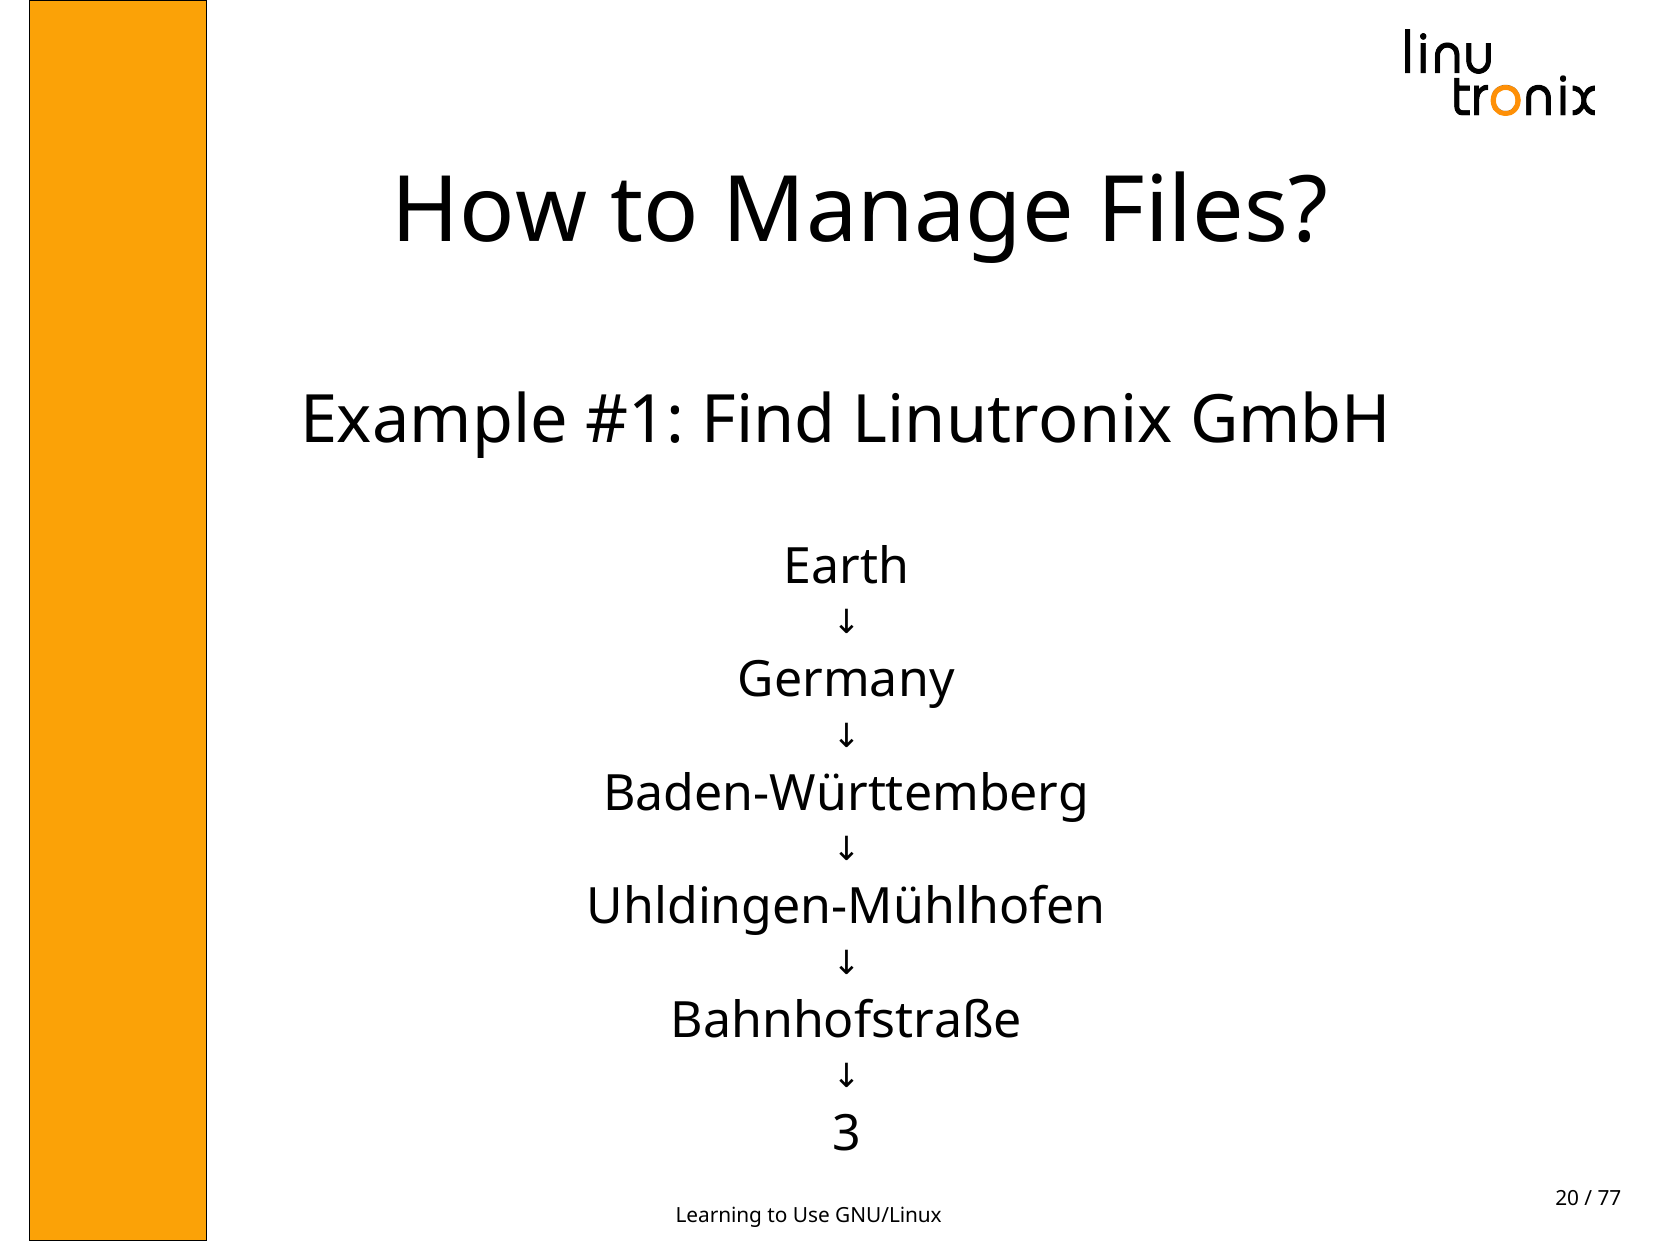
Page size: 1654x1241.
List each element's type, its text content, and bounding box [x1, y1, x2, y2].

text_box Example #1: Find Linutronix GmbH Earth ↓ Germany ↓ Baden-Württemberg ↓ Uhldingen-Mühlhofen ↓ Bahnhofstraße ↓ 3 [300, 370, 1475, 1140]
text_box How to Manage Files? [391, 143, 1387, 263]
picture [1405, 29, 1595, 116]
